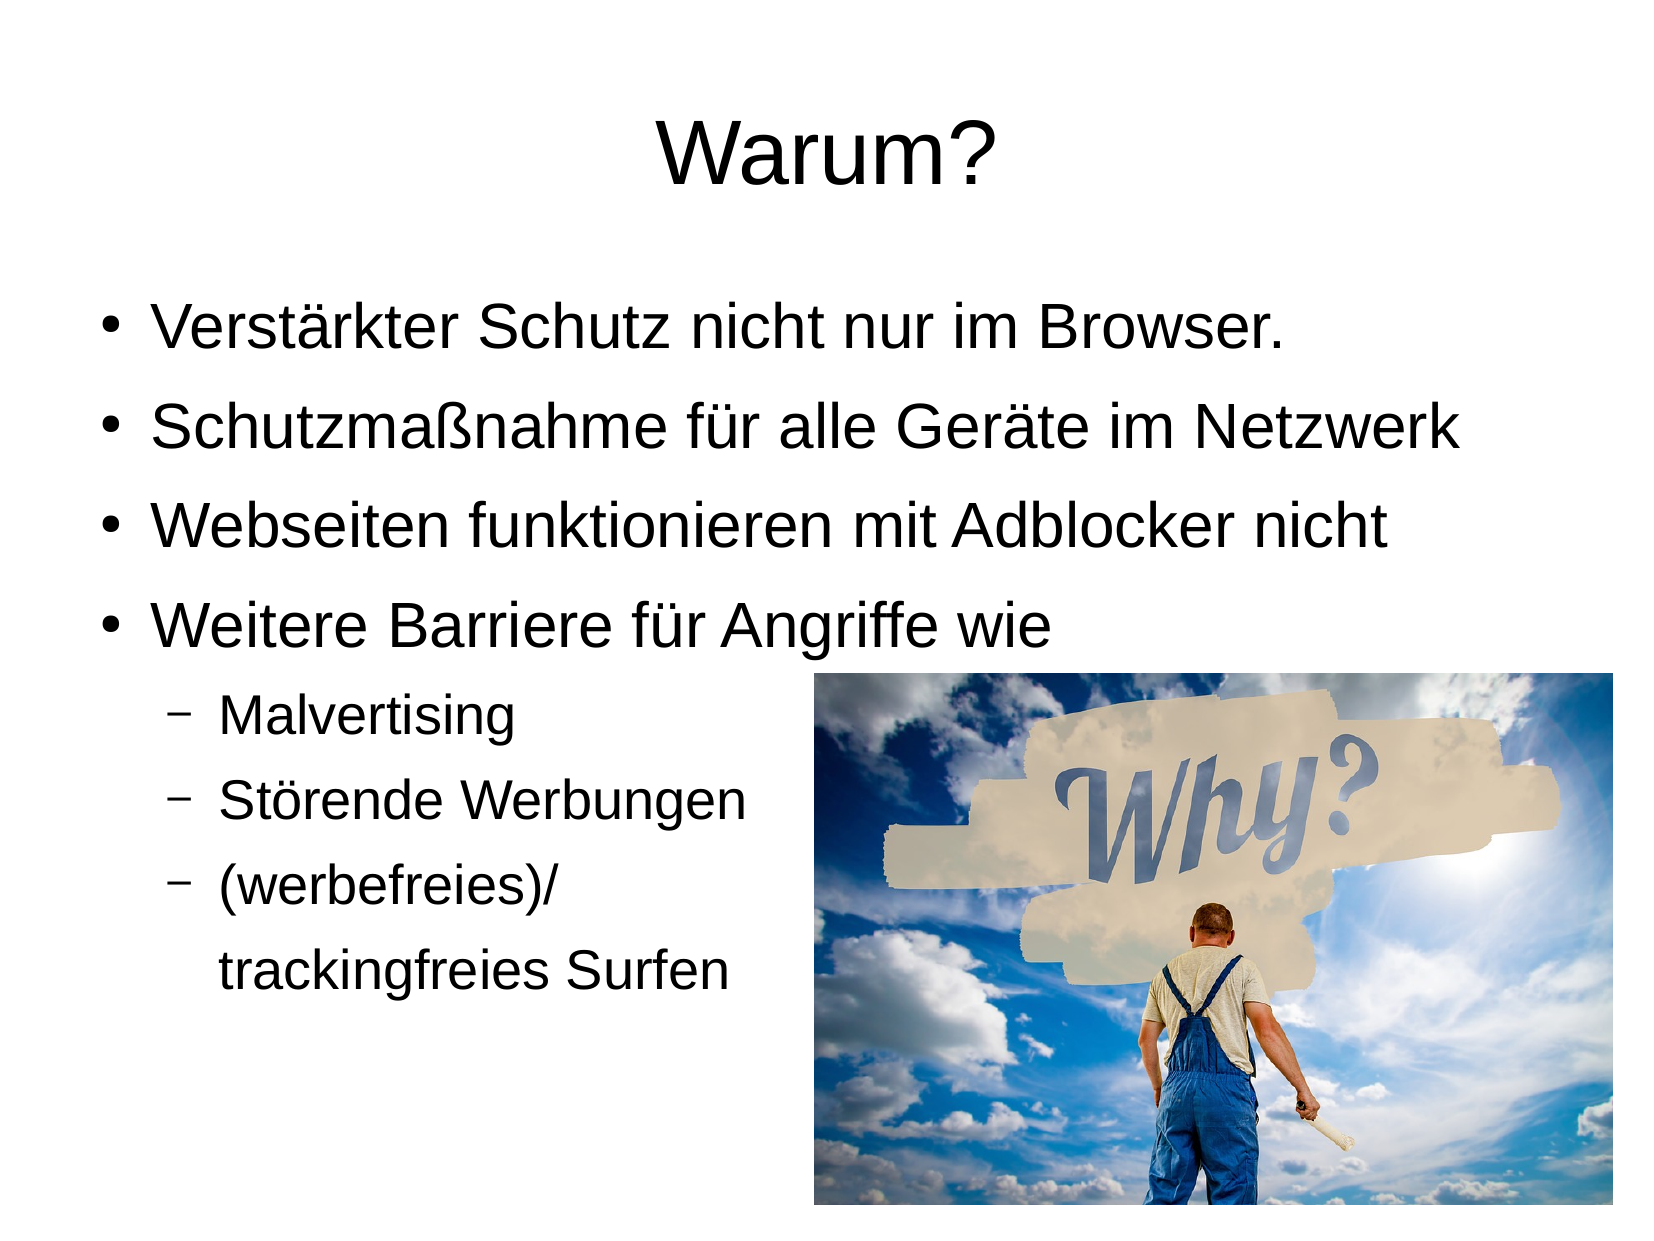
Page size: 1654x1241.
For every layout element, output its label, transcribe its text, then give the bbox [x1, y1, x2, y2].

list Verstärkter Schutz nicht nur im Browser. Schutzmaßnahme für alle Geräte im Netzwerk Webseiten funktionieren mit Adblocker nicht Weitere Barriere für Angriffe wie Malvertising Störende Werbungen (werbefreies)/ trackingfreies Surfen [82, 290, 1571, 1010]
title Warum? [82, 49, 1571, 257]
picture [814, 673, 1613, 1205]
